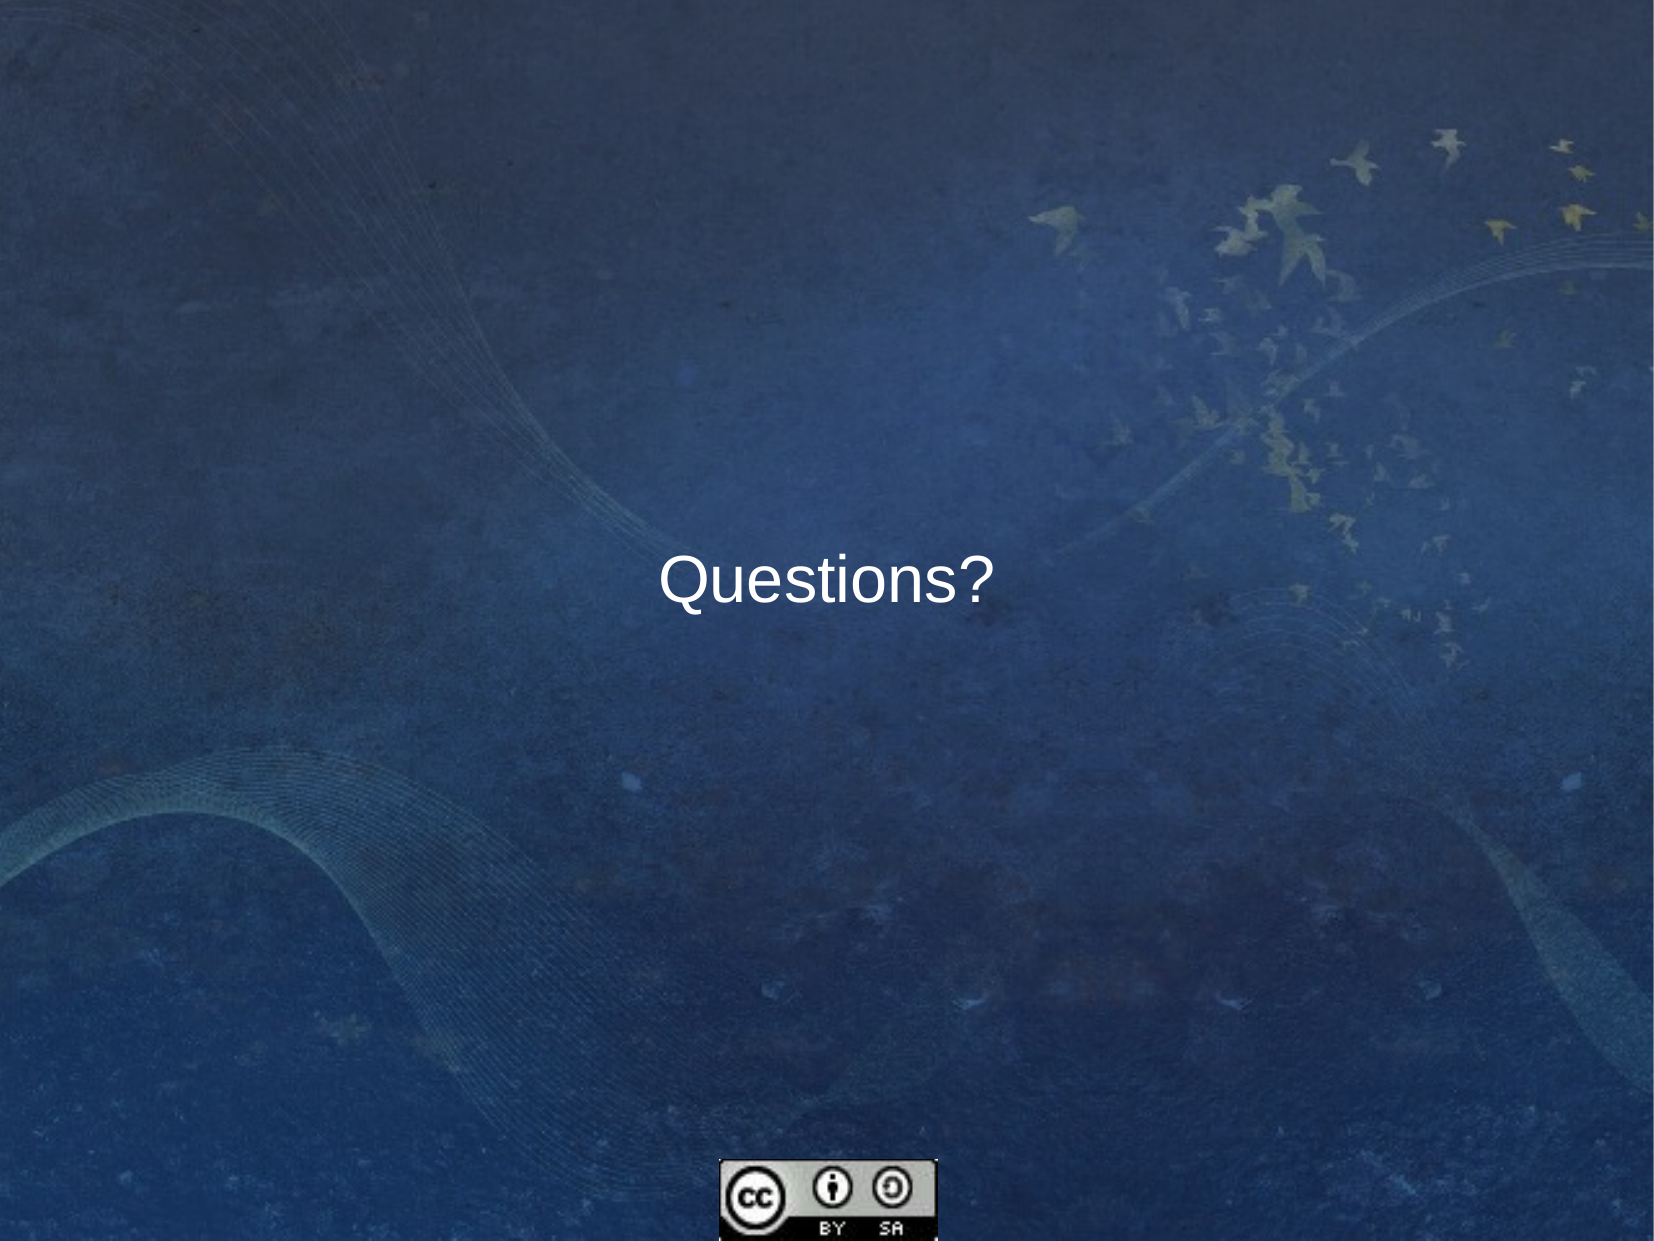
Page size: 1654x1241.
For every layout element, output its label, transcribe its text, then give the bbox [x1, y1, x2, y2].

picture [0, 0, 1654, 1241]
subtitle Questions? [82, 56, 1571, 1102]
